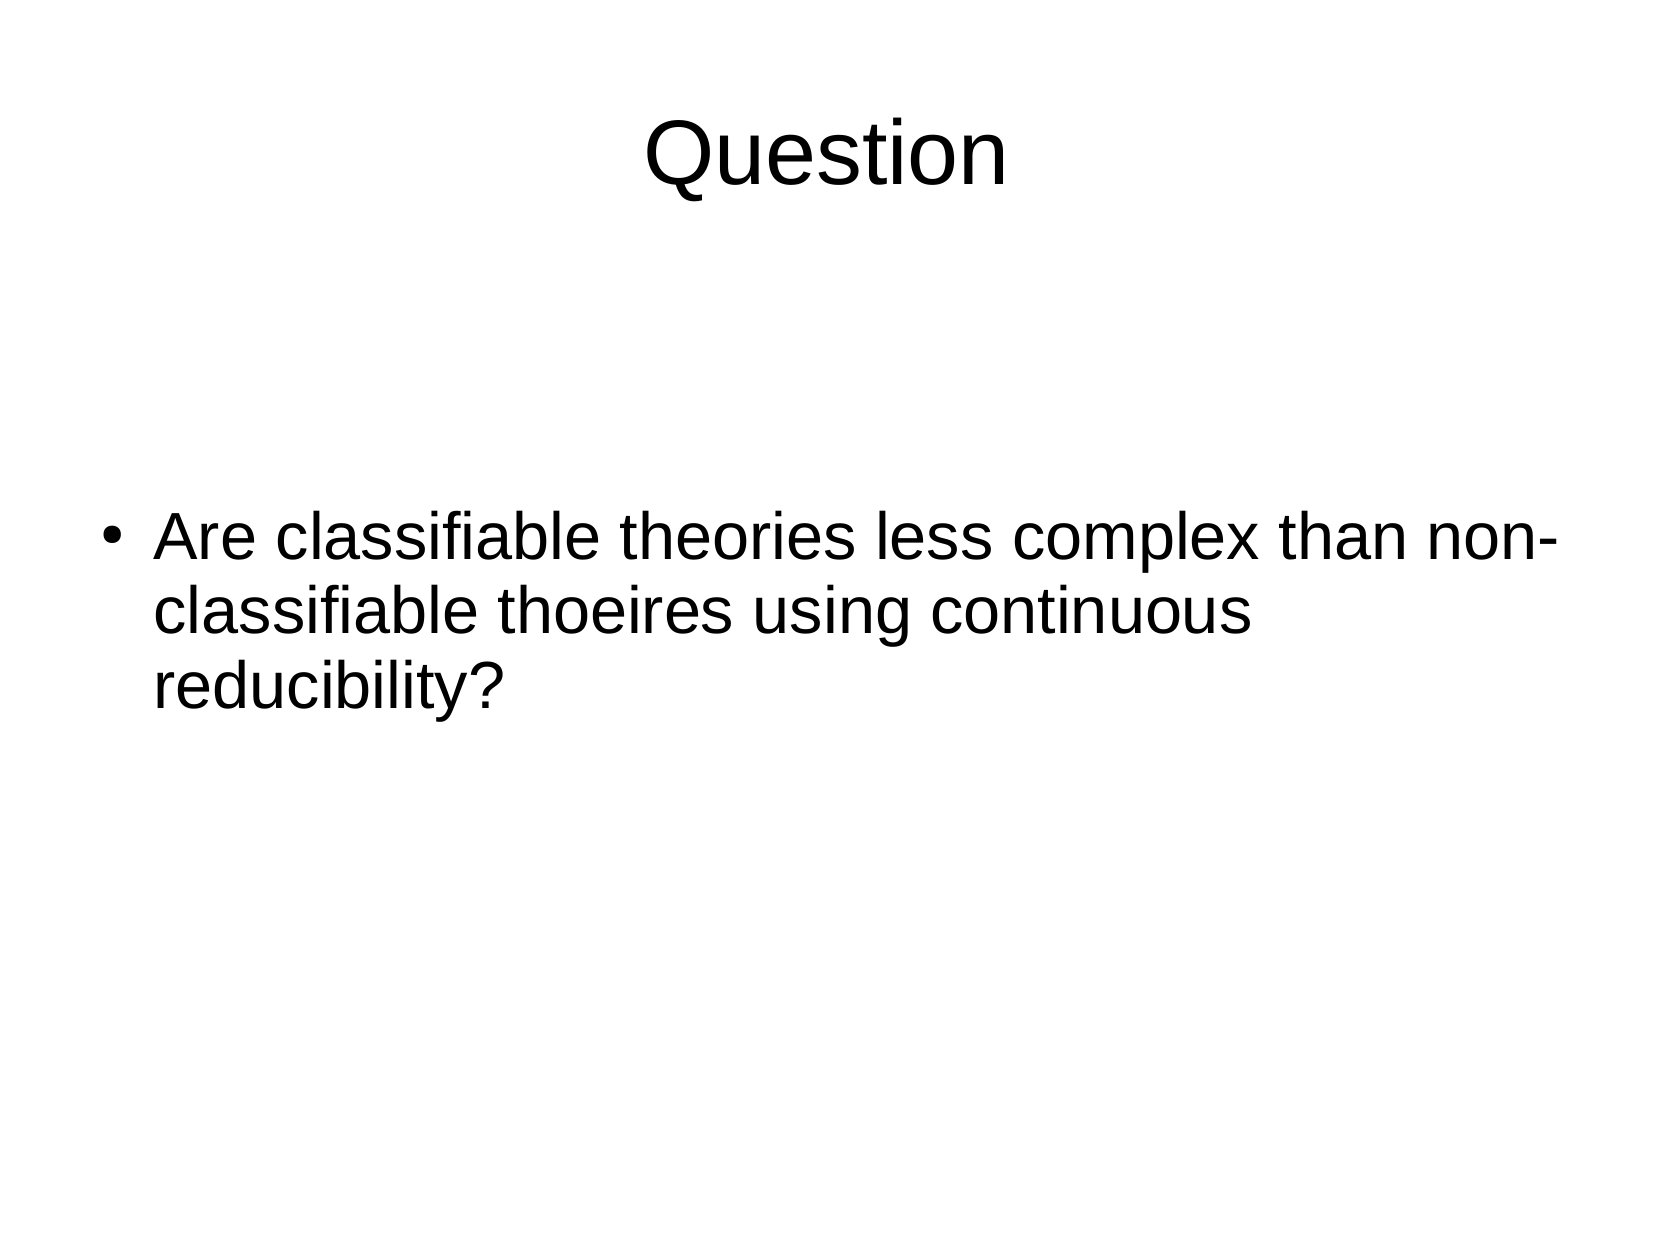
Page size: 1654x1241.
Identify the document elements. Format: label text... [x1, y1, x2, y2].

list Are classifiable theories less complex than non-classifiable thoeires using continuous reducibility? [82, 290, 1571, 1010]
title Question [82, 49, 1571, 257]
